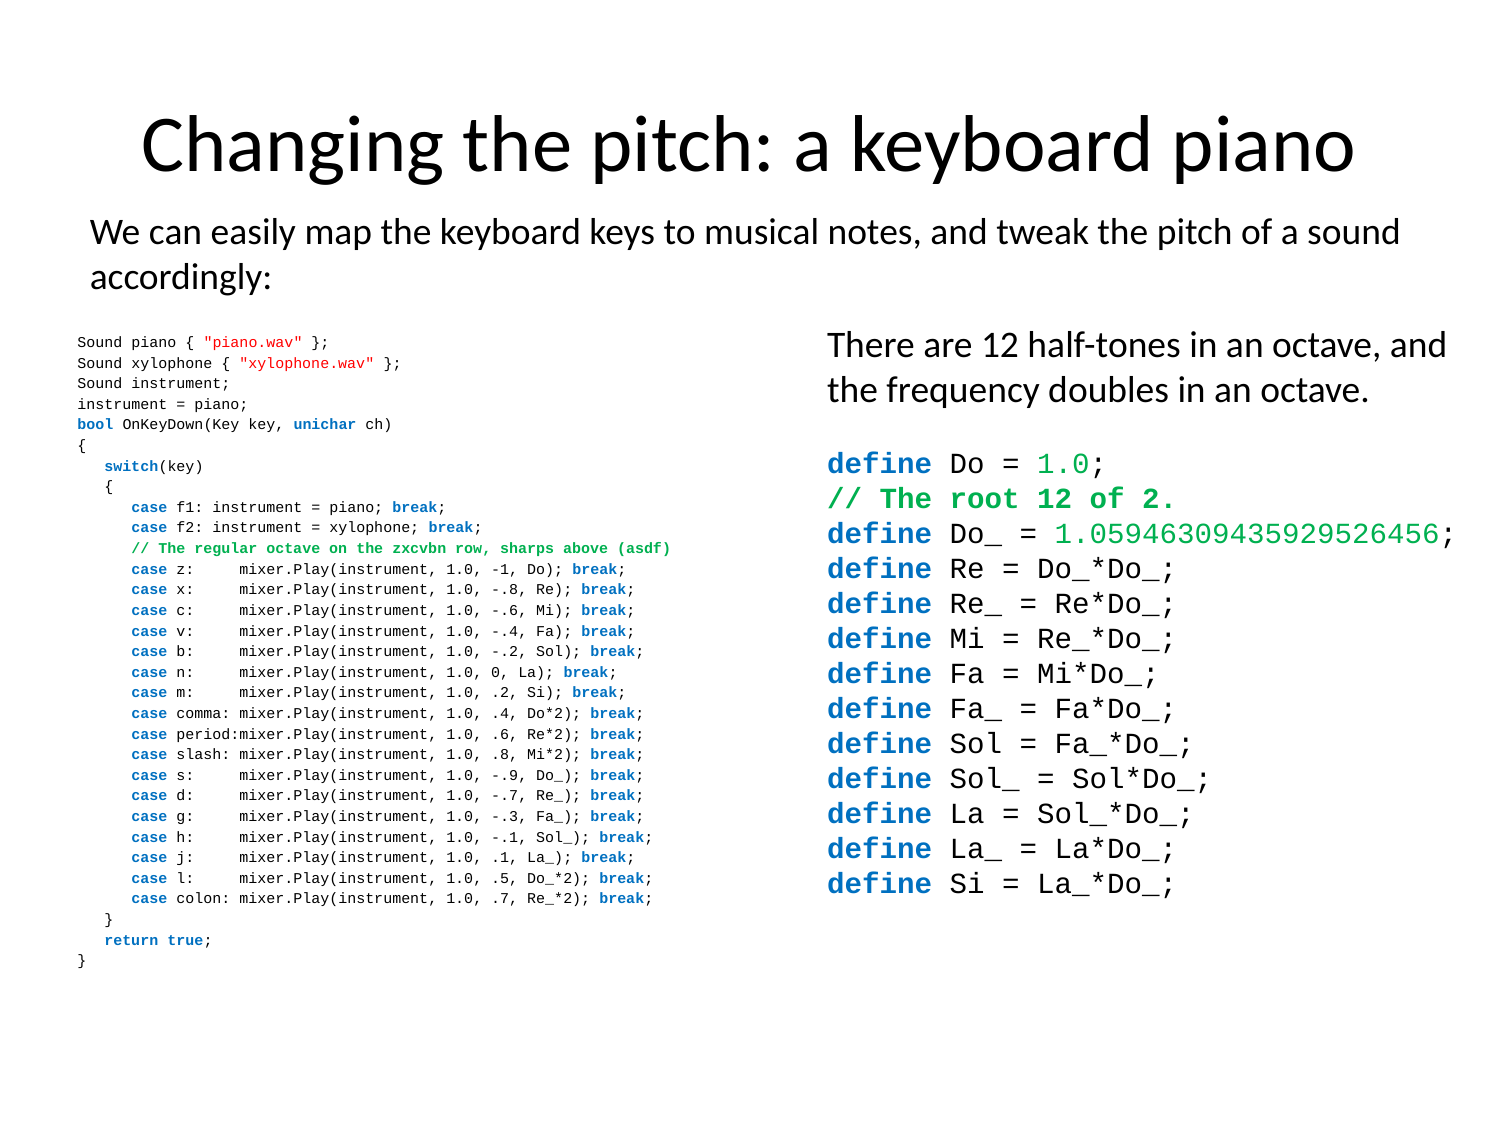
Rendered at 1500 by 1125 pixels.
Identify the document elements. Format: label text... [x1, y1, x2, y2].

title Changing the pitch: a keyboard piano [75, 45, 1425, 199]
text_box There are 12 half-tones in an octave, and the frequency doubles in an octave. define Do = 1.0; // The root 12 of 2. define Do_ = 1.05946309435929526456; define Re = Do_*Do_; define Re_ = Re*Do_; define Mi = Re_*Do_; define Fa = Mi*Do_; define Fa_ = Fa*Do_; define Sol = Fa_*Do_; define Sol_ = Sol*Do_; define La = Sol_*Do_; define La_ = La*Do_; define Si = La_*Do_; [812, 312, 1475, 942]
list Sound piano { "piano.wav" }; Sound xylophone { "xylophone.wav" }; Sound instrument; instrument = piano; bool OnKeyDown(Key key, unichar ch) { switch(key) { case f1: instrument = piano; break; case f2: instrument = xylophone; break; // The regular octave on the zxcvbn row, sharps above (asdf) case z: mixer.Play(instrument, 1.0, -1, Do); break; case x: mixer.Play(instrument, 1.0, -.8, Re); break; case c: mixer.Play(instrument, 1.0, -.6, Mi); break; case v: mixer.Play(instrument, 1.0, -.4, Fa); break; case b: mixer.Play(instrument, 1.0, -.2, Sol); break; case n: mixer.Play(instrument, 1.0, 0, La); break; case m: mixer.Play(instrument, 1.0, .2, Si); break; case comma: mixer.Play(instrument, 1.0, .4, Do*2); break; case period:mixer.Play(instrument, 1.0, .6, Re*2); break; case slash: mixer.Play(instrument, 1.0, .8, Mi*2); break; case s: mixer.Play(instrument, 1.0, -.9, Do_); break; case d: mixer.Play(instrument, 1.0, -.7, Re_); break; case g: mixer.Play(instrument, 1.0, -.3, Fa_); break; case h: mixer.Play(instrument, 1.0, -.1, Sol_); break; case j: mixer.Play(instrument, 1.0, .1, La_); break; case l: mixer.Play(instrument, 1.0, .5, Do_*2); break; case colon: mixer.Play(instrument, 1.0, .7, Re_*2); break; } return true; } [62, 324, 1413, 993]
text_box We can easily map the keyboard keys to musical notes, and tweak the pitch of a sound accordingly: [74, 199, 1438, 350]
